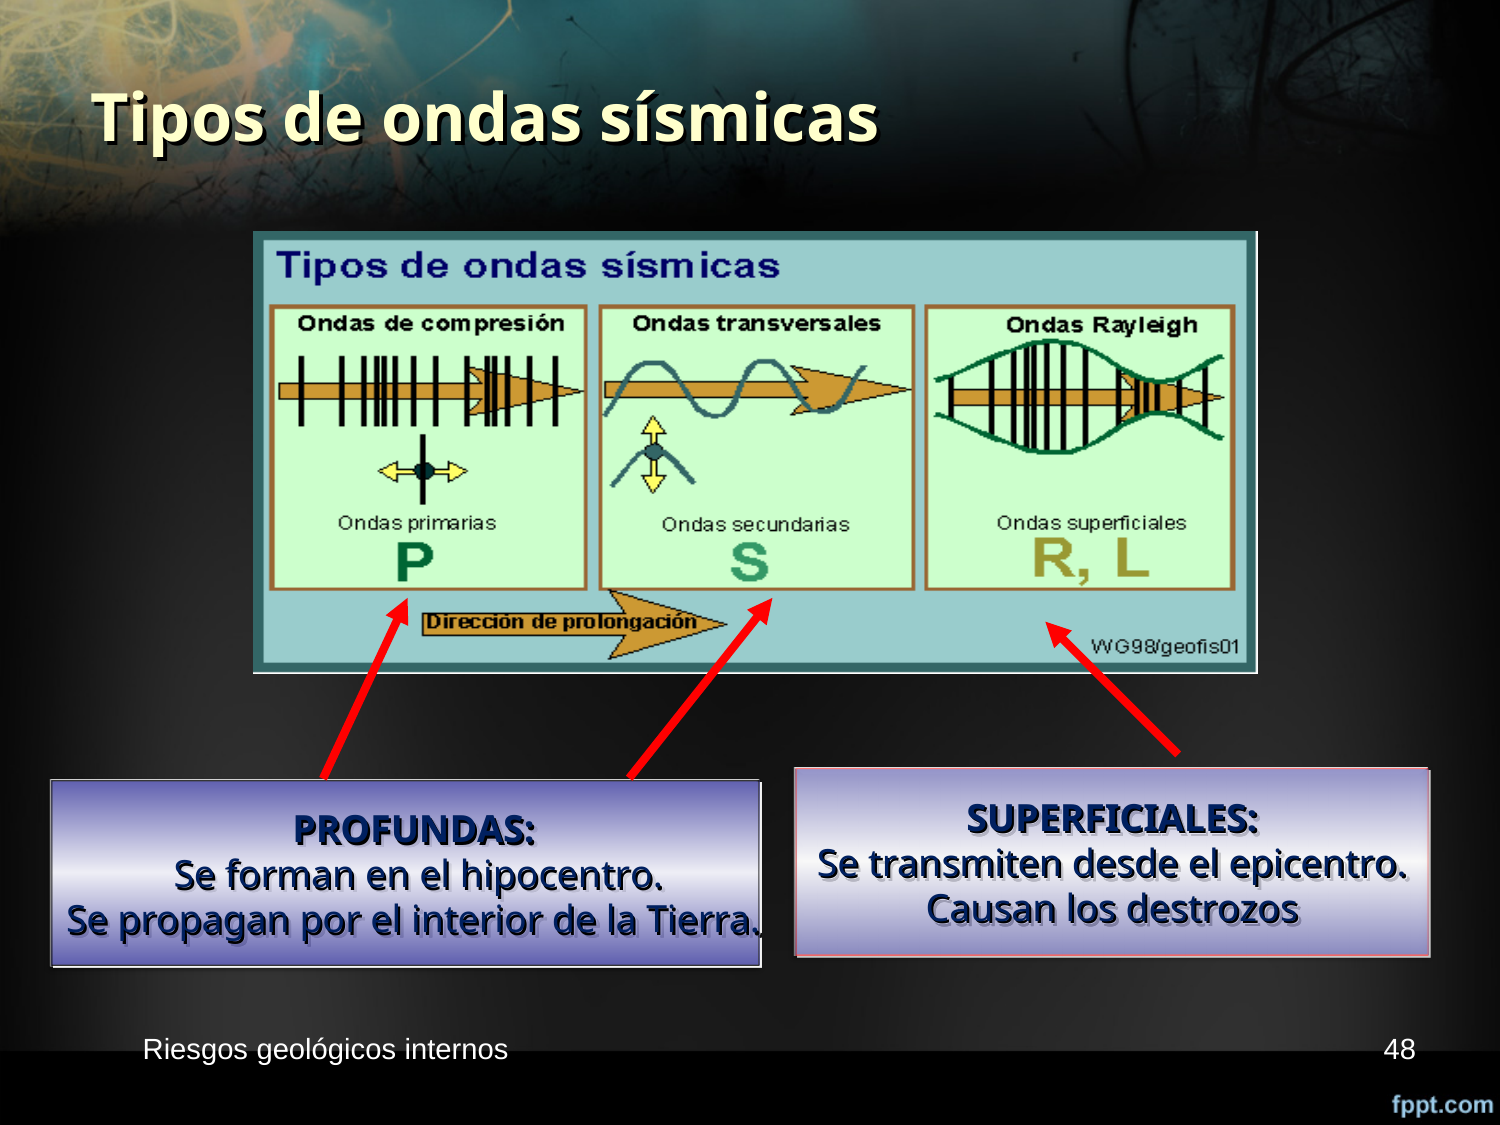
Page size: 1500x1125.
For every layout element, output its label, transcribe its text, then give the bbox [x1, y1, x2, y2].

text_box <número> [1080, 1023, 1431, 1102]
text_box SUPERFICIALES: Se transmiten desde el epicentro. Causan los destrozos [795, 768, 1429, 956]
text_box Riesgos geológicos internos [88, 1023, 564, 1102]
title Tipos de ondas sísmicas [75, 45, 1426, 185]
picture [0, 0, 1500, 1125]
text_box PROFUNDAS: Se forman en el hipocentro. Se propagan por el interior de la Tierra. [51, 780, 760, 966]
